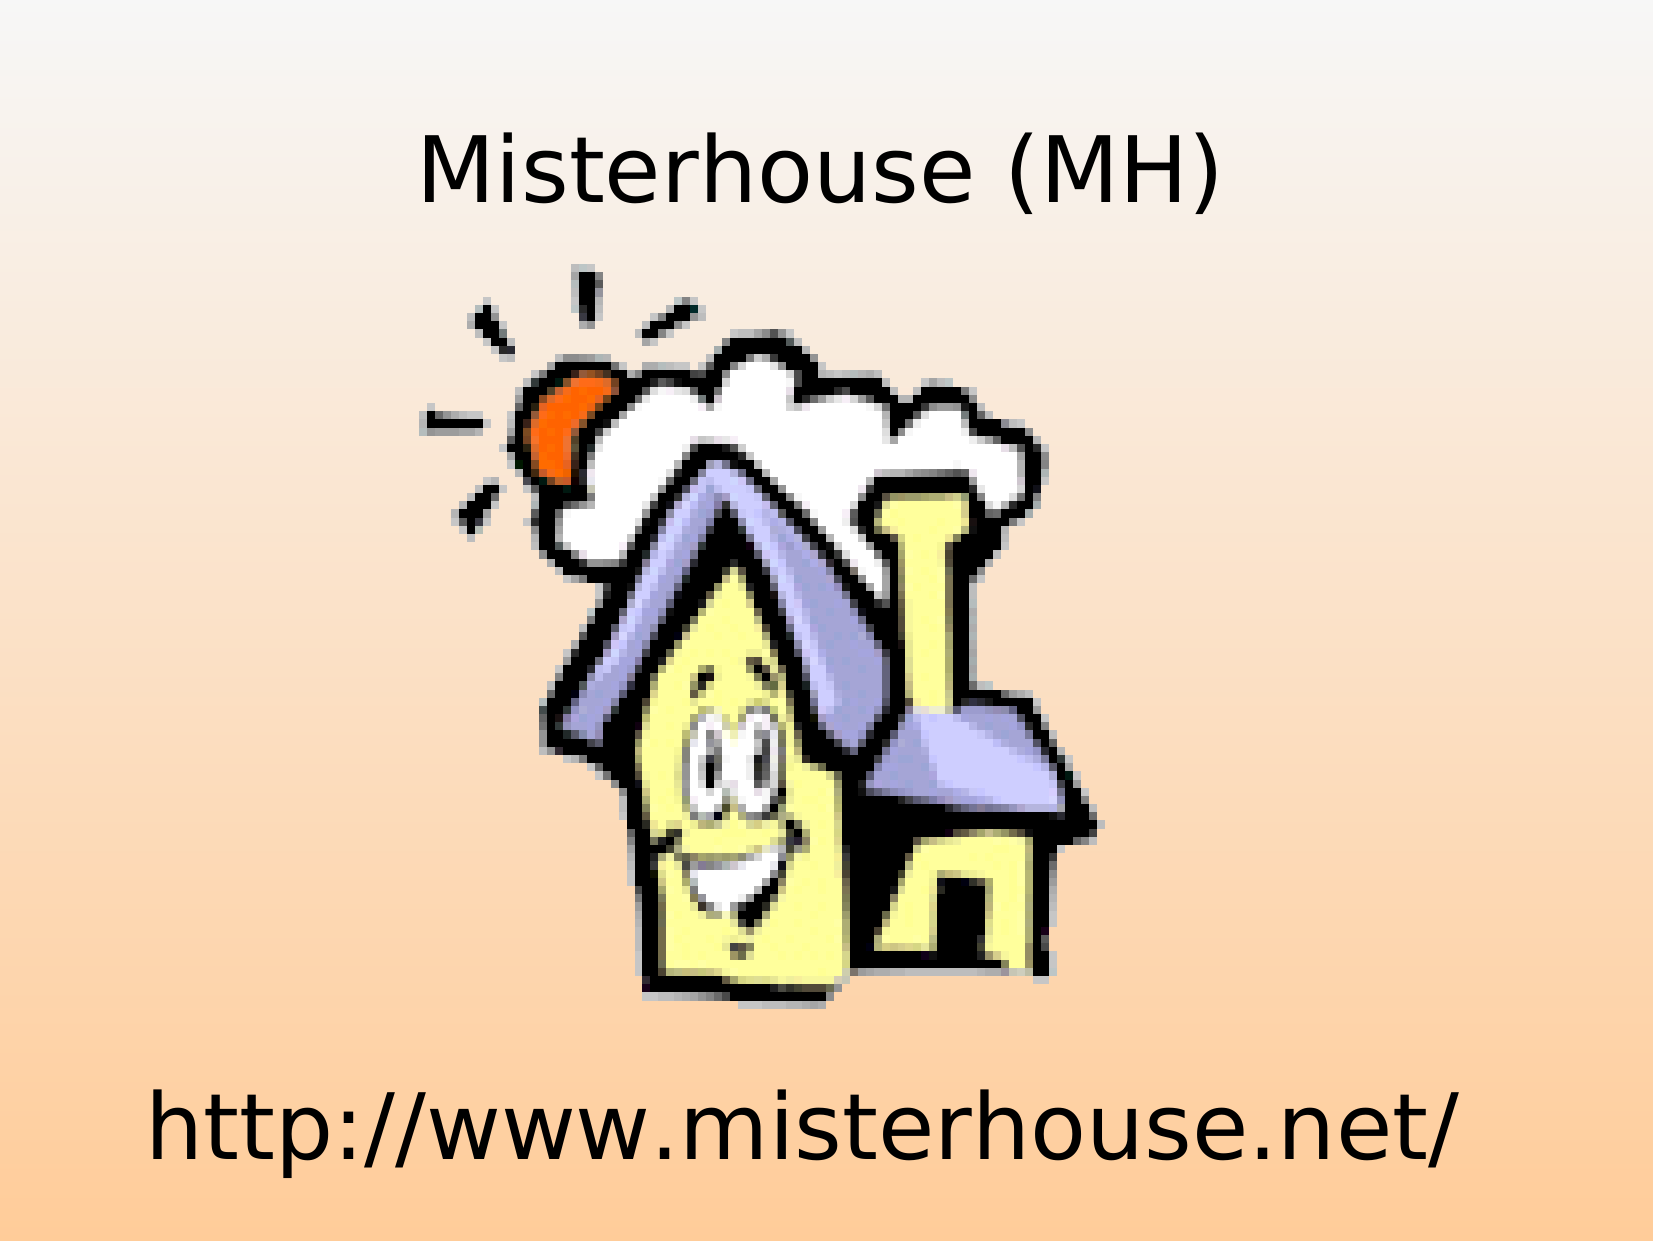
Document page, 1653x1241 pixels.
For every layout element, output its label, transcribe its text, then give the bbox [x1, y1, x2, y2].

text_box http://www.misterhouse.net/ [59, 1024, 1548, 1232]
chart [59, 237, 1548, 1024]
title Misterhouse (MH)‏ [59, 67, 1548, 237]
